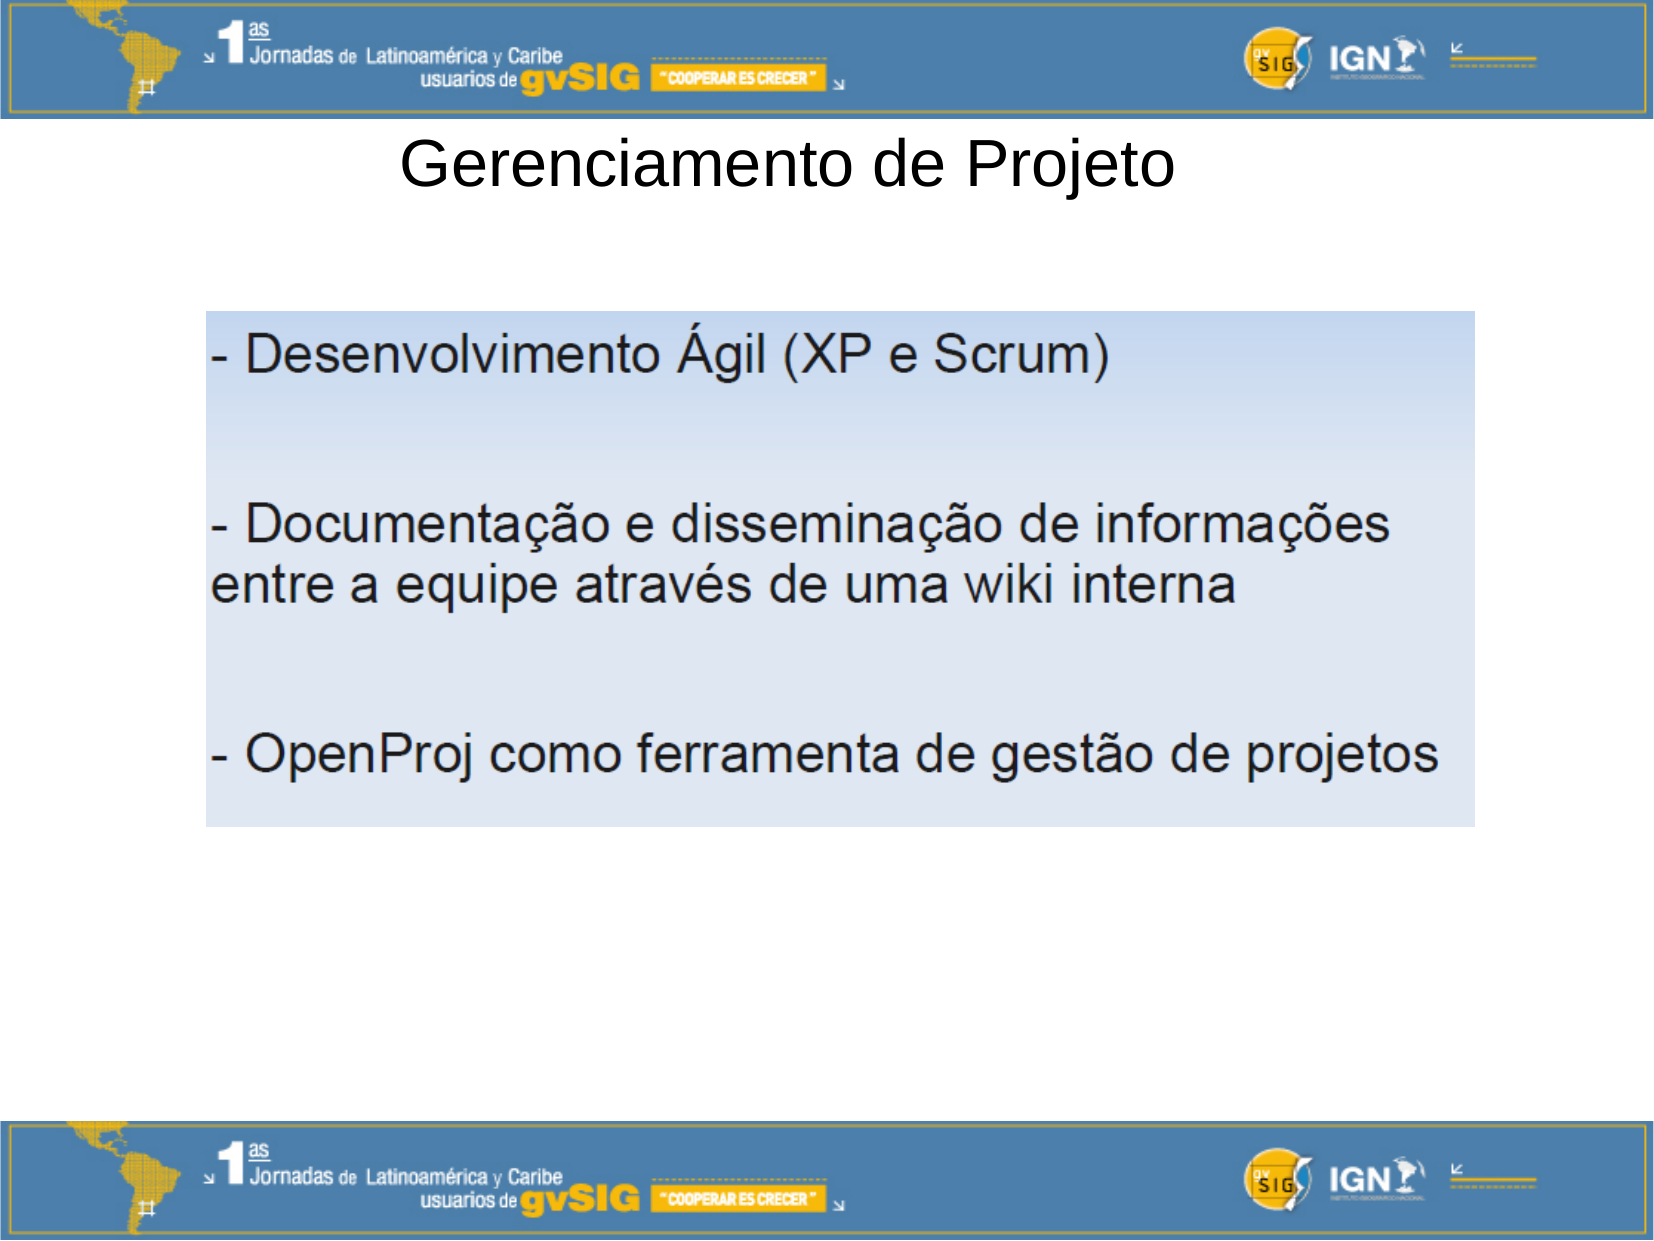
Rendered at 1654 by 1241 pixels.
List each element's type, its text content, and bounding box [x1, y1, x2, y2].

picture [0, 1121, 1654, 1241]
text_box Gerenciamento de Projeto [384, 118, 1389, 237]
picture [0, 0, 1654, 119]
picture [206, 311, 1475, 827]
